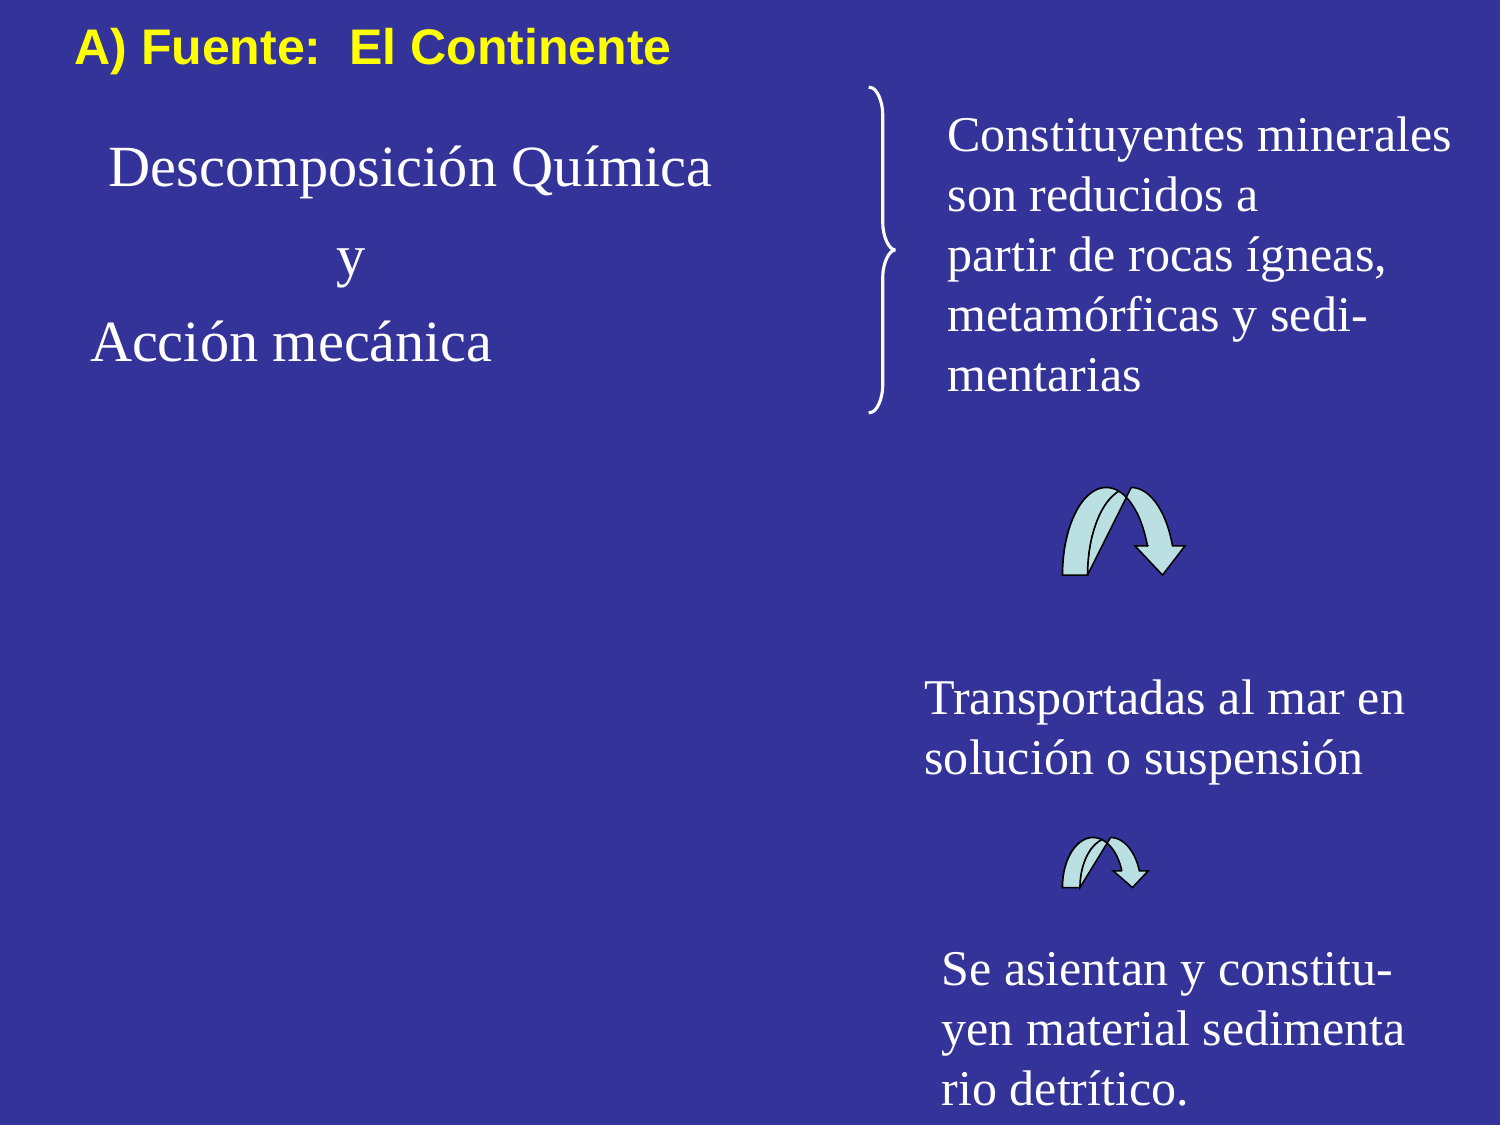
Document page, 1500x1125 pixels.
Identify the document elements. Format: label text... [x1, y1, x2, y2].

text_box [1062, 487, 1186, 576]
text_box Transportadas al mar en solución o suspensión [909, 656, 1421, 792]
text_box Constituyentes minerales son reducidos a partir de rocas ígneas, metamórficas y sedi- mentarias [932, 93, 1494, 410]
text_box Se asientan y constitu- yen material sedimenta rio detrítico. [926, 927, 1422, 1124]
text_box A) Fuente: El Continente [59, 6, 688, 82]
text_box [1062, 837, 1149, 888]
text_box Descomposición Química y Acción mecánica [75, 112, 1426, 1006]
